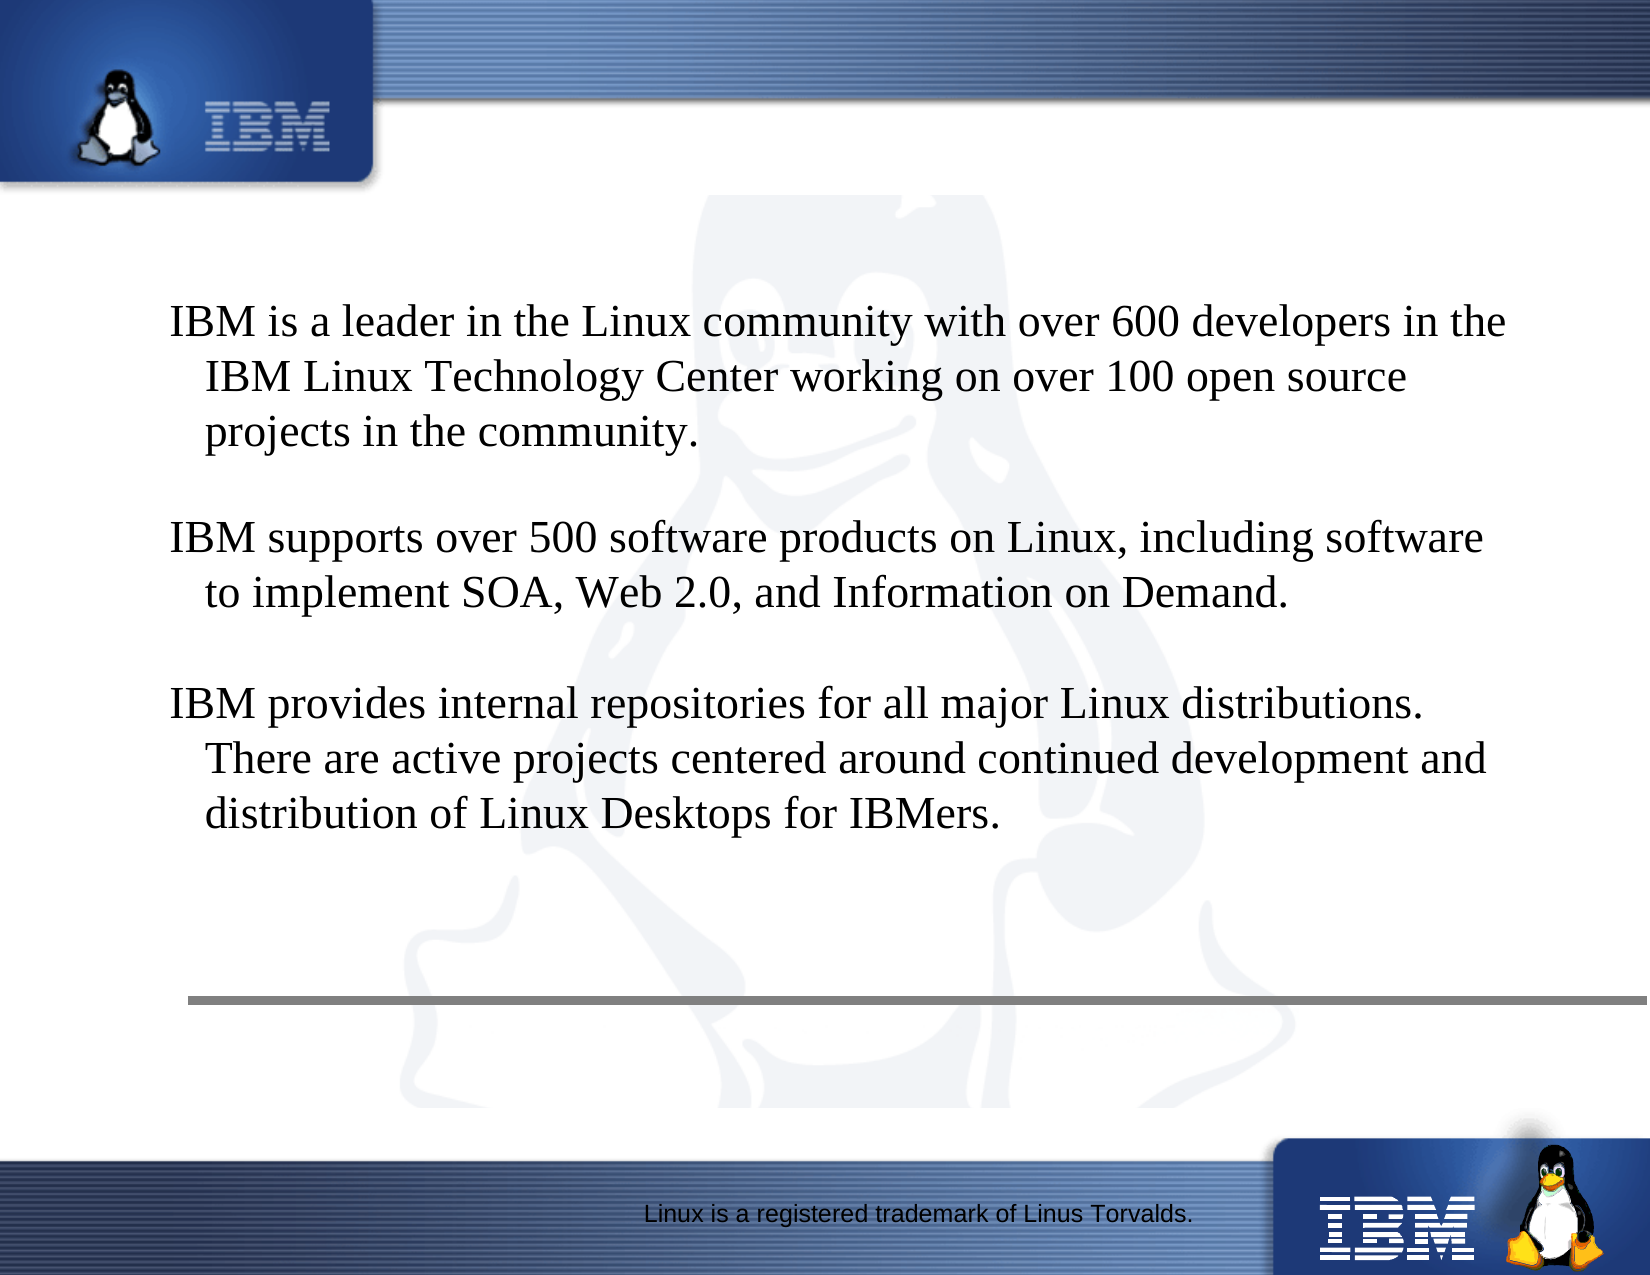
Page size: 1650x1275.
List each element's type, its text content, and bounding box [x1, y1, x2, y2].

chart [0, 0, 1650, 195]
text_box Linux is a registered trademark of Linus Torvalds. [312, 1200, 1203, 1232]
text_box IBM is a leader in the Linux community with over 600 developers in the IBM Linux Technology Center working on over 100 open source projects in the community. IBM supports over 500 software products on Linux, including software to implement SOA, Web 2.0, and Information on Demand. IBM provides internal repositories for all major Linux distributions. There are active projects centered around continued development and distribution of Linux Desktops for IBMers. [133, 291, 1521, 938]
